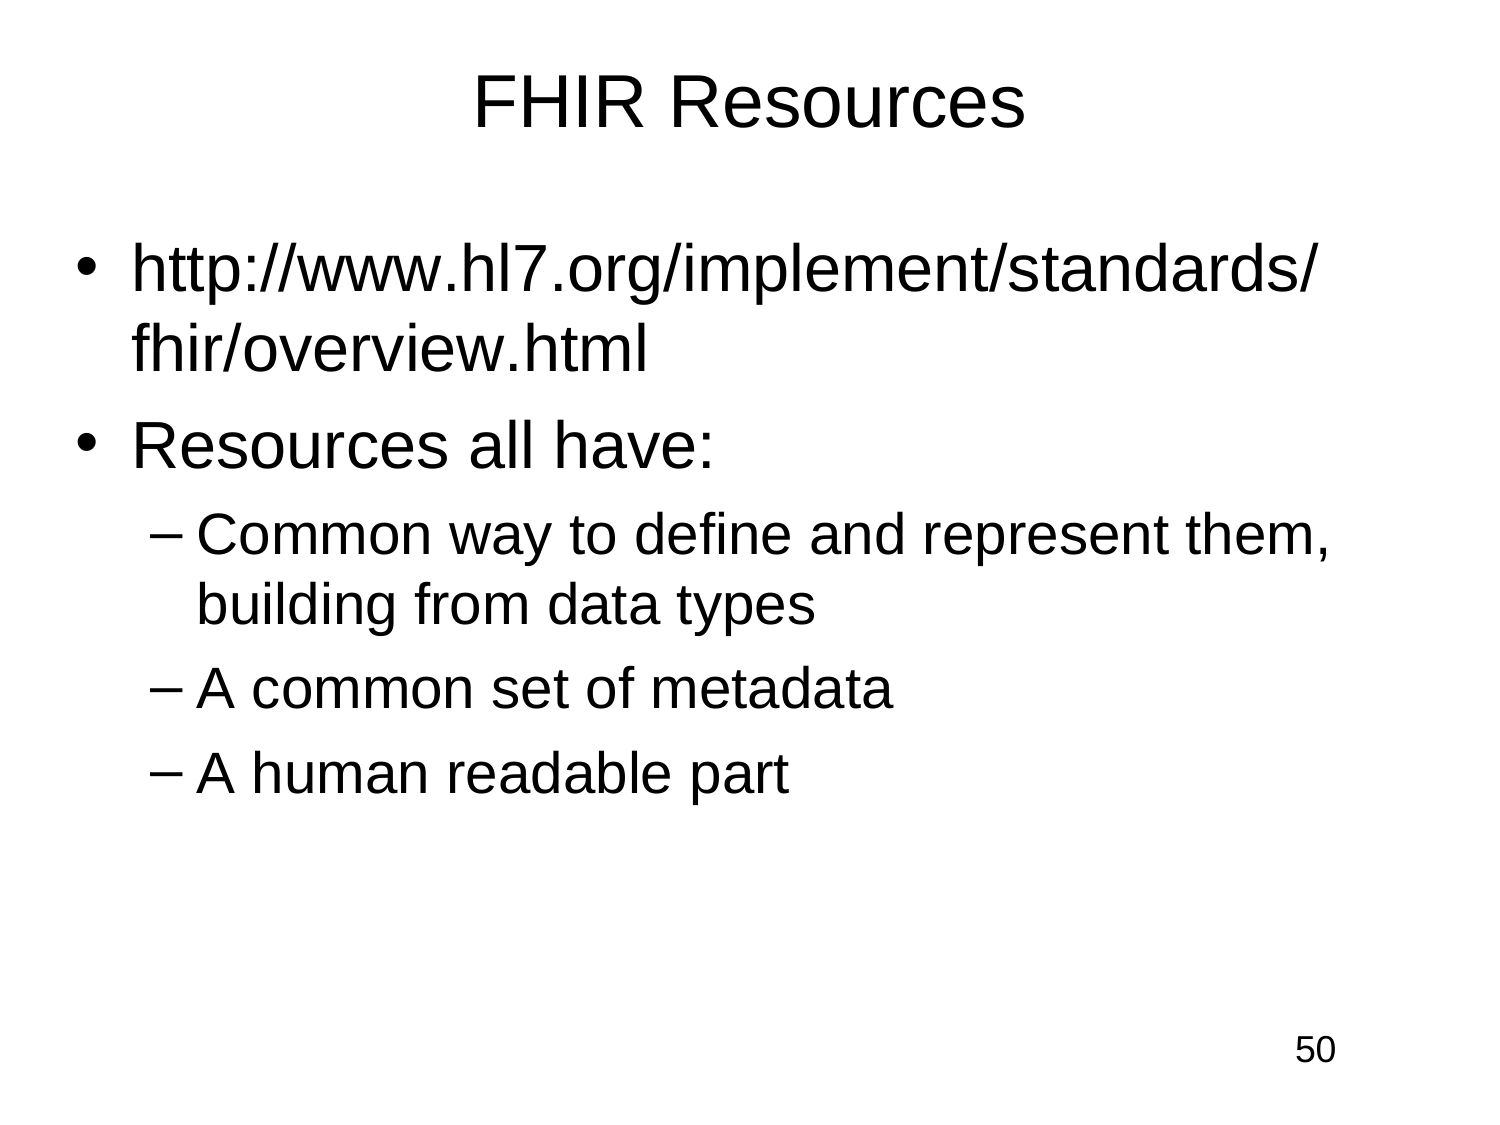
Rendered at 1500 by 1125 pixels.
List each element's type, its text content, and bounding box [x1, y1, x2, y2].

list http://www.hl7.org/implement/standards/fhir/overview.html Resources all have: Common way to define and represent them, building from data types A common set of metadata A human readable part [75, 224, 1426, 878]
title FHIR Resources [75, 3, 1425, 192]
